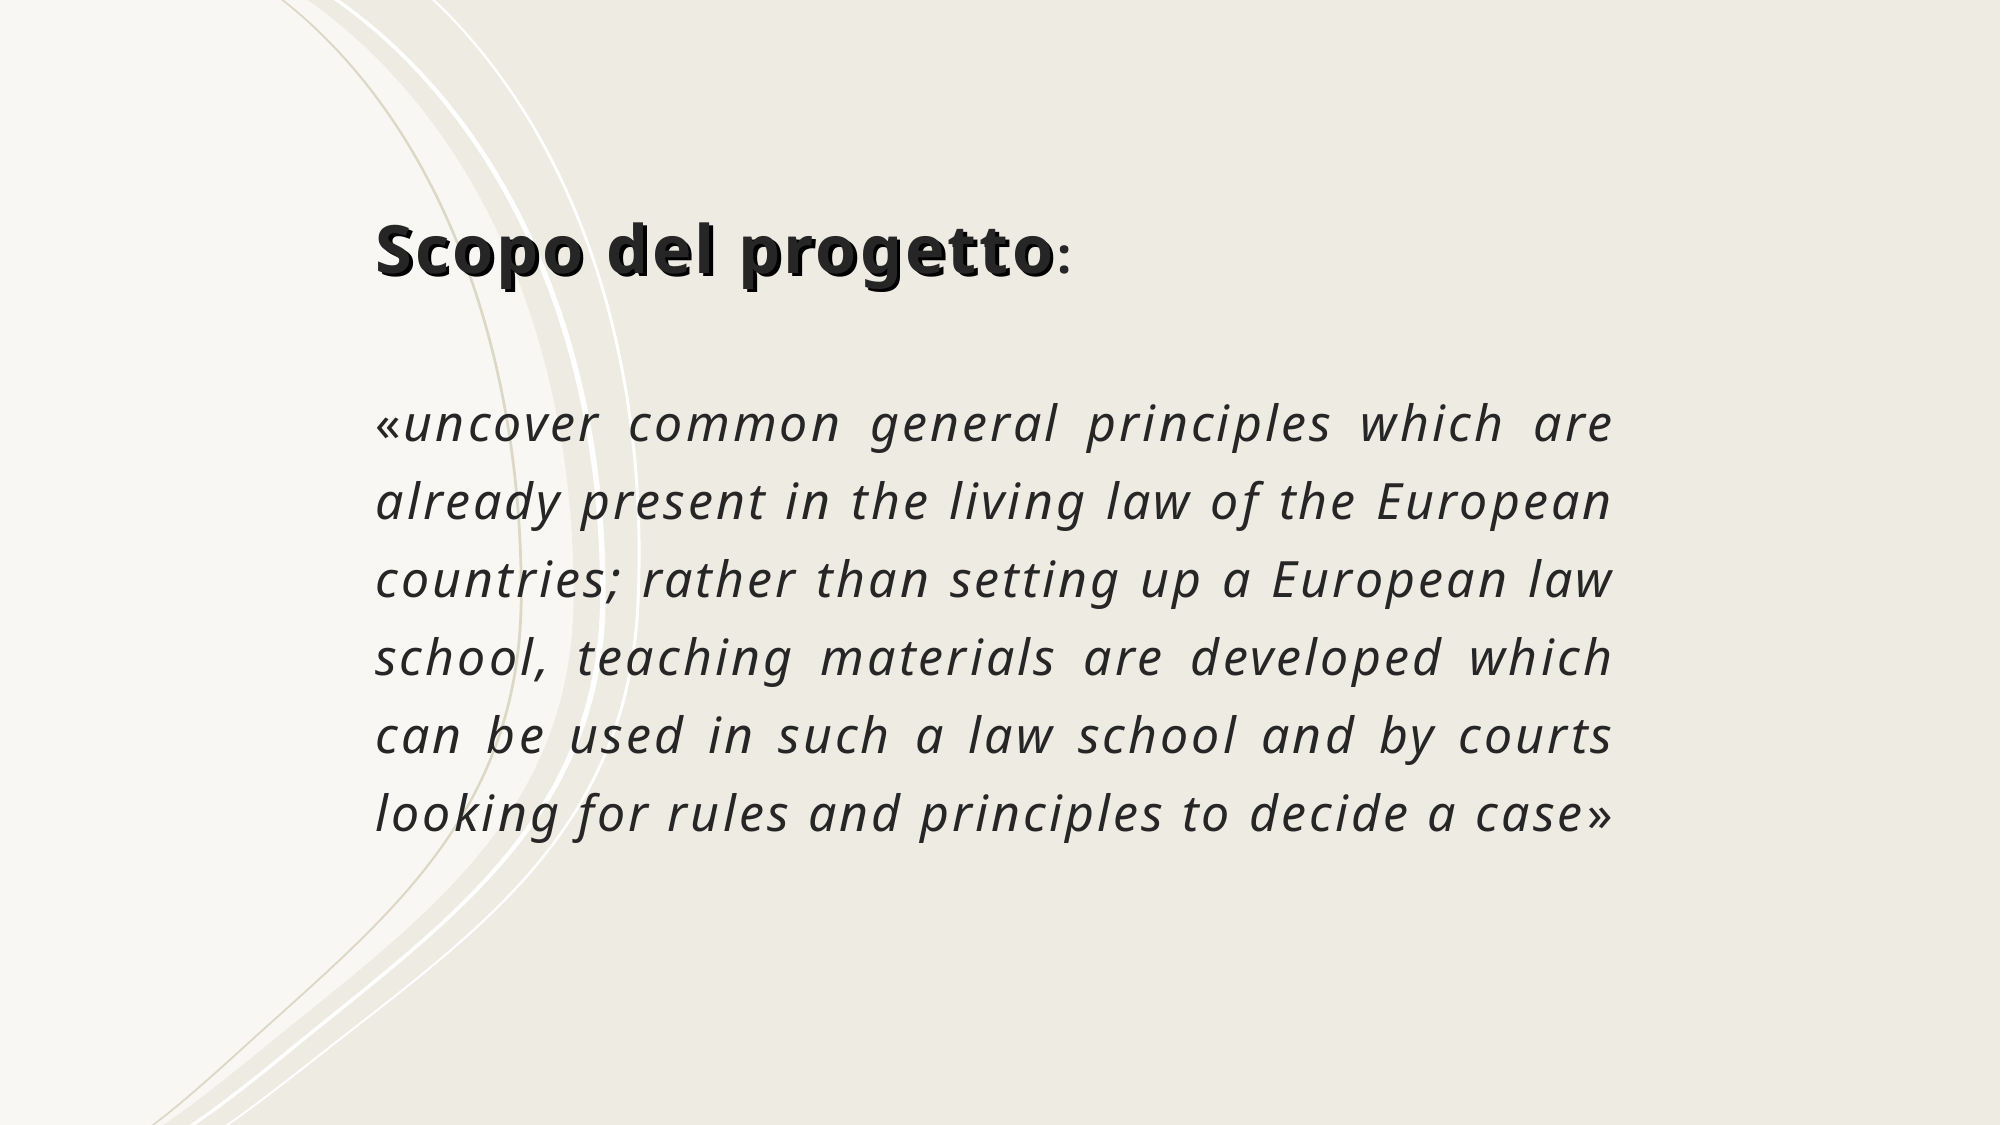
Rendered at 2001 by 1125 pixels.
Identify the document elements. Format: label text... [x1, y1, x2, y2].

subtitle «uncover common general principles which are already present in the living law of the European countries; rather than setting up a European law school, teaching materials are developed which can be used in such a law school and by courts looking for rules and principles to decide a case» [357, 355, 1643, 940]
title Scopo del progetto: [357, 149, 1643, 302]
